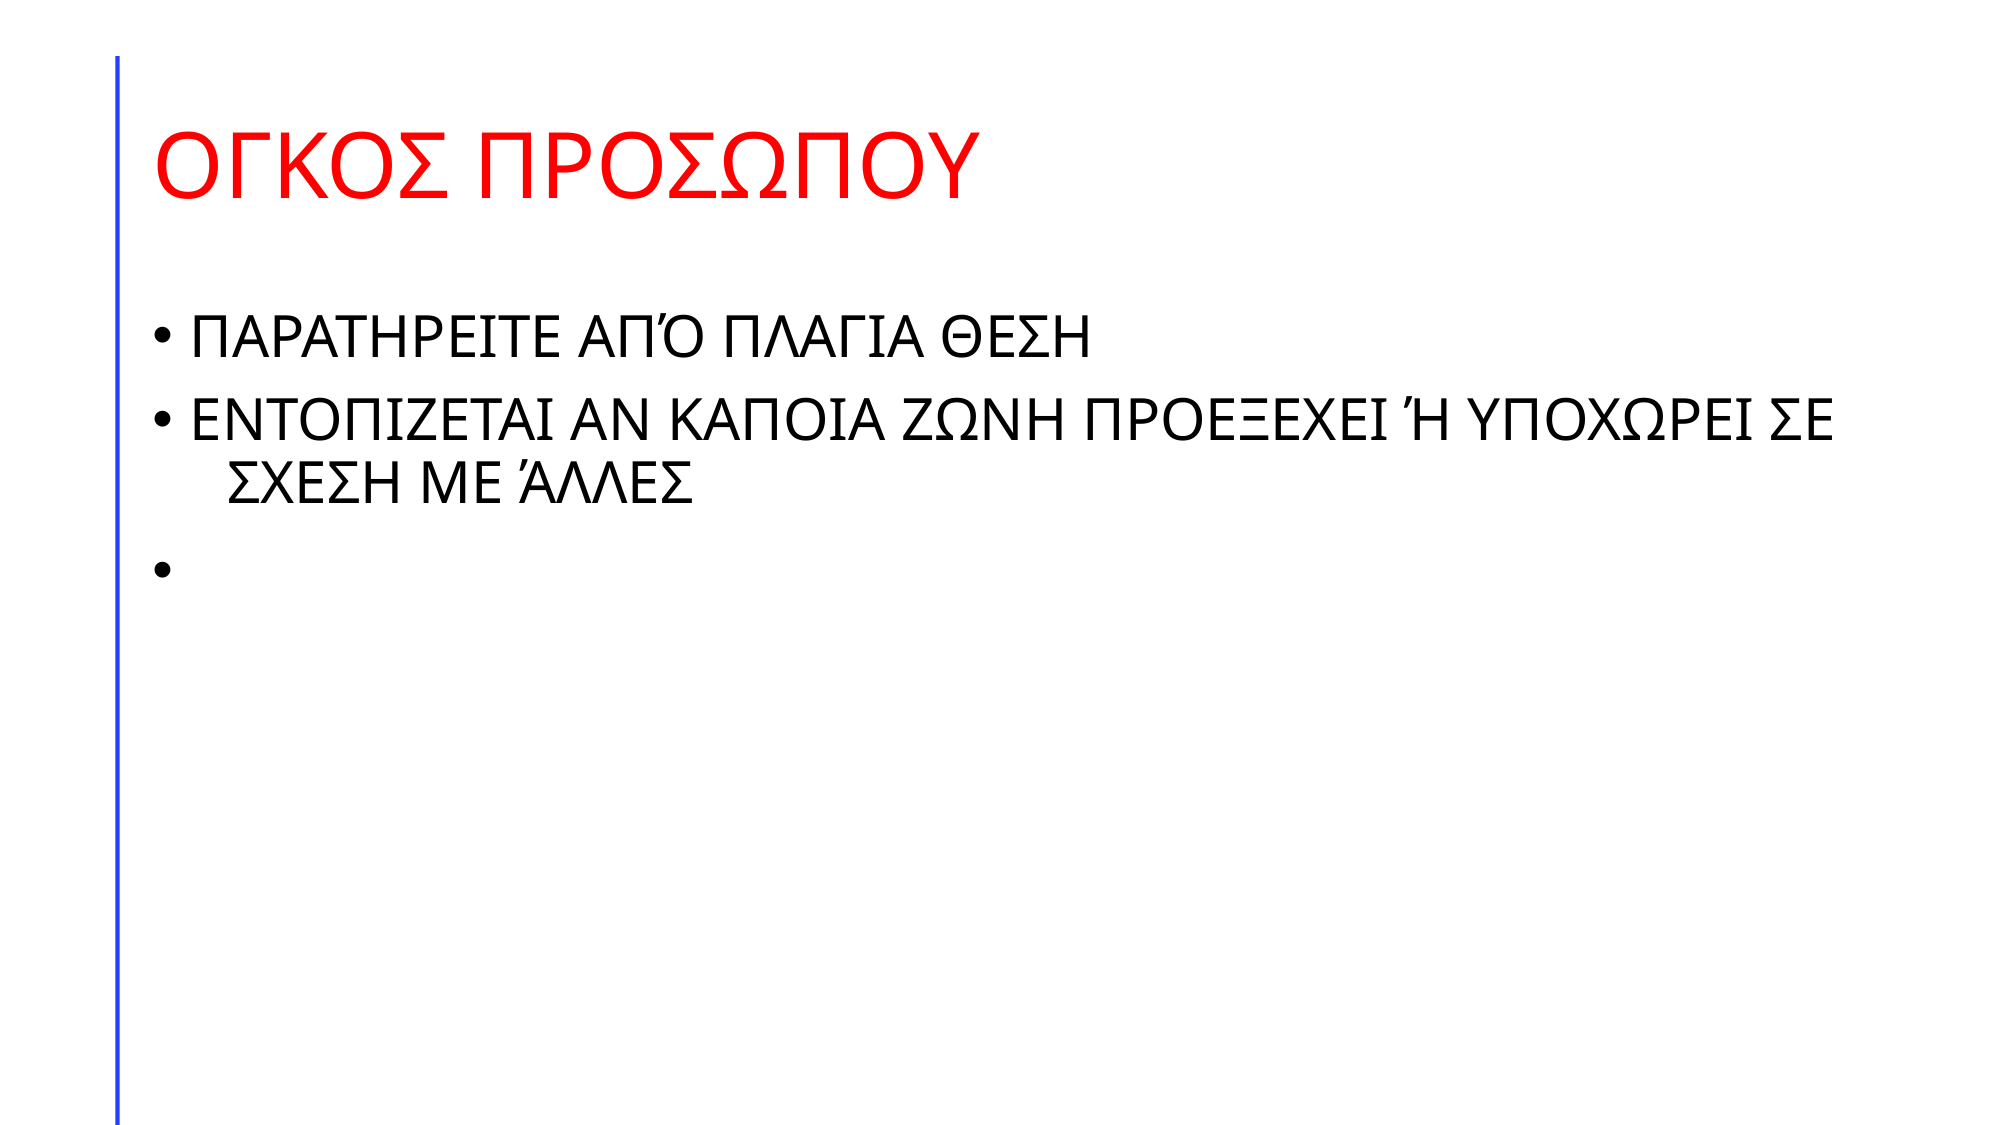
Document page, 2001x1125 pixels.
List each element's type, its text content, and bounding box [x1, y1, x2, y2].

title ΟΓΚΟΣ ΠΡΟΣΩΠΟΥ [137, 59, 1231, 278]
list ΠΑΡΑΤΗΡΕΙΤΕ ΑΠΌ ΠΛΑΓΙΑ ΘΕΣΗ ΕΝΤΟΠΙΖΕΤΑΙ ΑΝ ΚΑΠΟΙΑ ΖΩΝΗ ΠΡΟΕΞΕΧΕΙ Ή ΥΠΟΧΩΡΕΙ ΣΕ ΣΧΕΣΗ ΜΕ ΆΛΛΕΣ [137, 299, 1863, 667]
